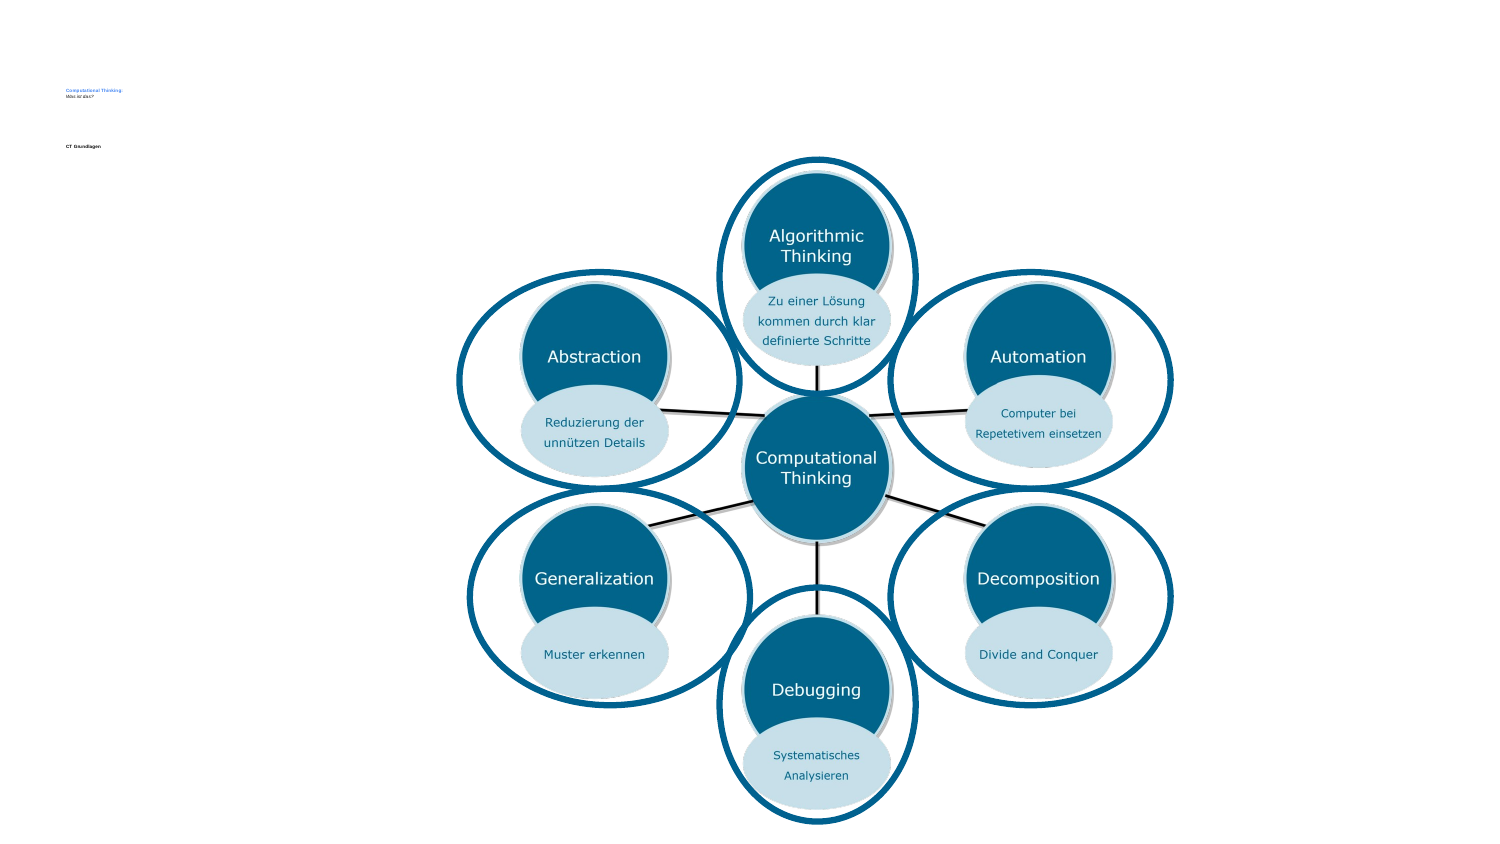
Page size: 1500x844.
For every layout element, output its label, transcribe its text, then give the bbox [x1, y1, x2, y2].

picture [1070, 471, 1116, 506]
picture [894, 276, 1116, 485]
picture [519, 670, 766, 810]
picture [808, 475, 813, 483]
title Computational Thinking: Was ist das? CT Grundlagen [51, 72, 1449, 167]
picture [867, 170, 1116, 312]
picture [793, 472, 798, 483]
picture [723, 591, 912, 810]
picture [894, 493, 1116, 701]
picture [519, 474, 565, 509]
picture [643, 358, 991, 617]
picture [833, 475, 838, 483]
picture [519, 170, 768, 320]
picture [519, 493, 746, 701]
picture [869, 664, 1116, 810]
picture [723, 170, 912, 390]
picture [818, 473, 822, 483]
picture [845, 475, 850, 485]
picture [519, 276, 736, 485]
